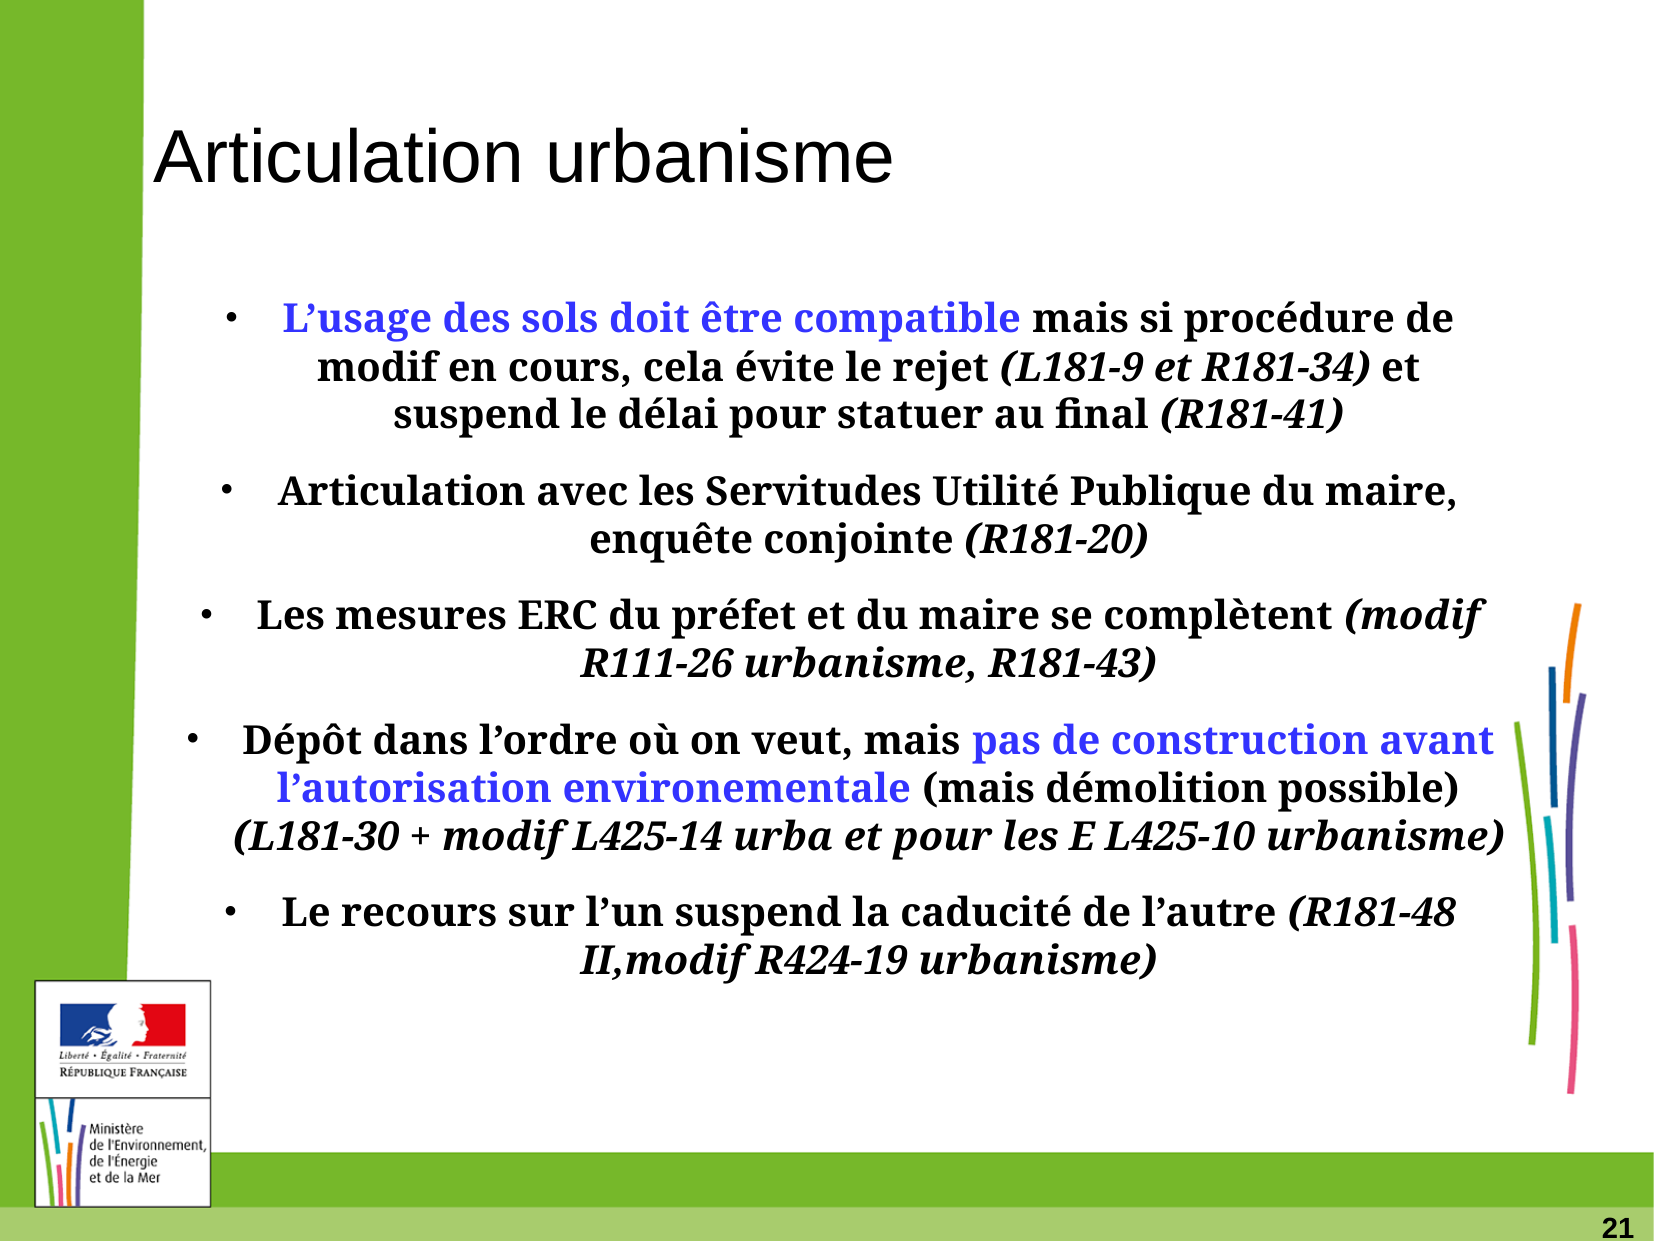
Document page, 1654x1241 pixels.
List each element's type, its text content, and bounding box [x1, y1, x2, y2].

title Articulation urbanisme [82, 49, 1571, 257]
picture [0, 0, 1654, 1241]
text_box L’usage des sols doit être compatible mais si procédure de modif en cours, cela évite le rejet (L181-9 et R181-34) et suspend le délai pour statuer au final (R181-41) Articulation avec les Servitudes Utilité Publique du maire, enquête conjointe (R181-20) Les mesures ERC du préfet et du maire se complètent (modif R111-26 urbanisme, R181-43) Dépôt dans l’ordre où on veut, mais pas de construction avant l’autorisation environementale (mais démolition possible) (L181-30 + modif L425-14 urba et pour les E L425-10 urbanisme) Le recours sur l’un suspend la caducité de l’autre (R181-48 II,modif R424-19 urbanisme) [179, 290, 1509, 1010]
